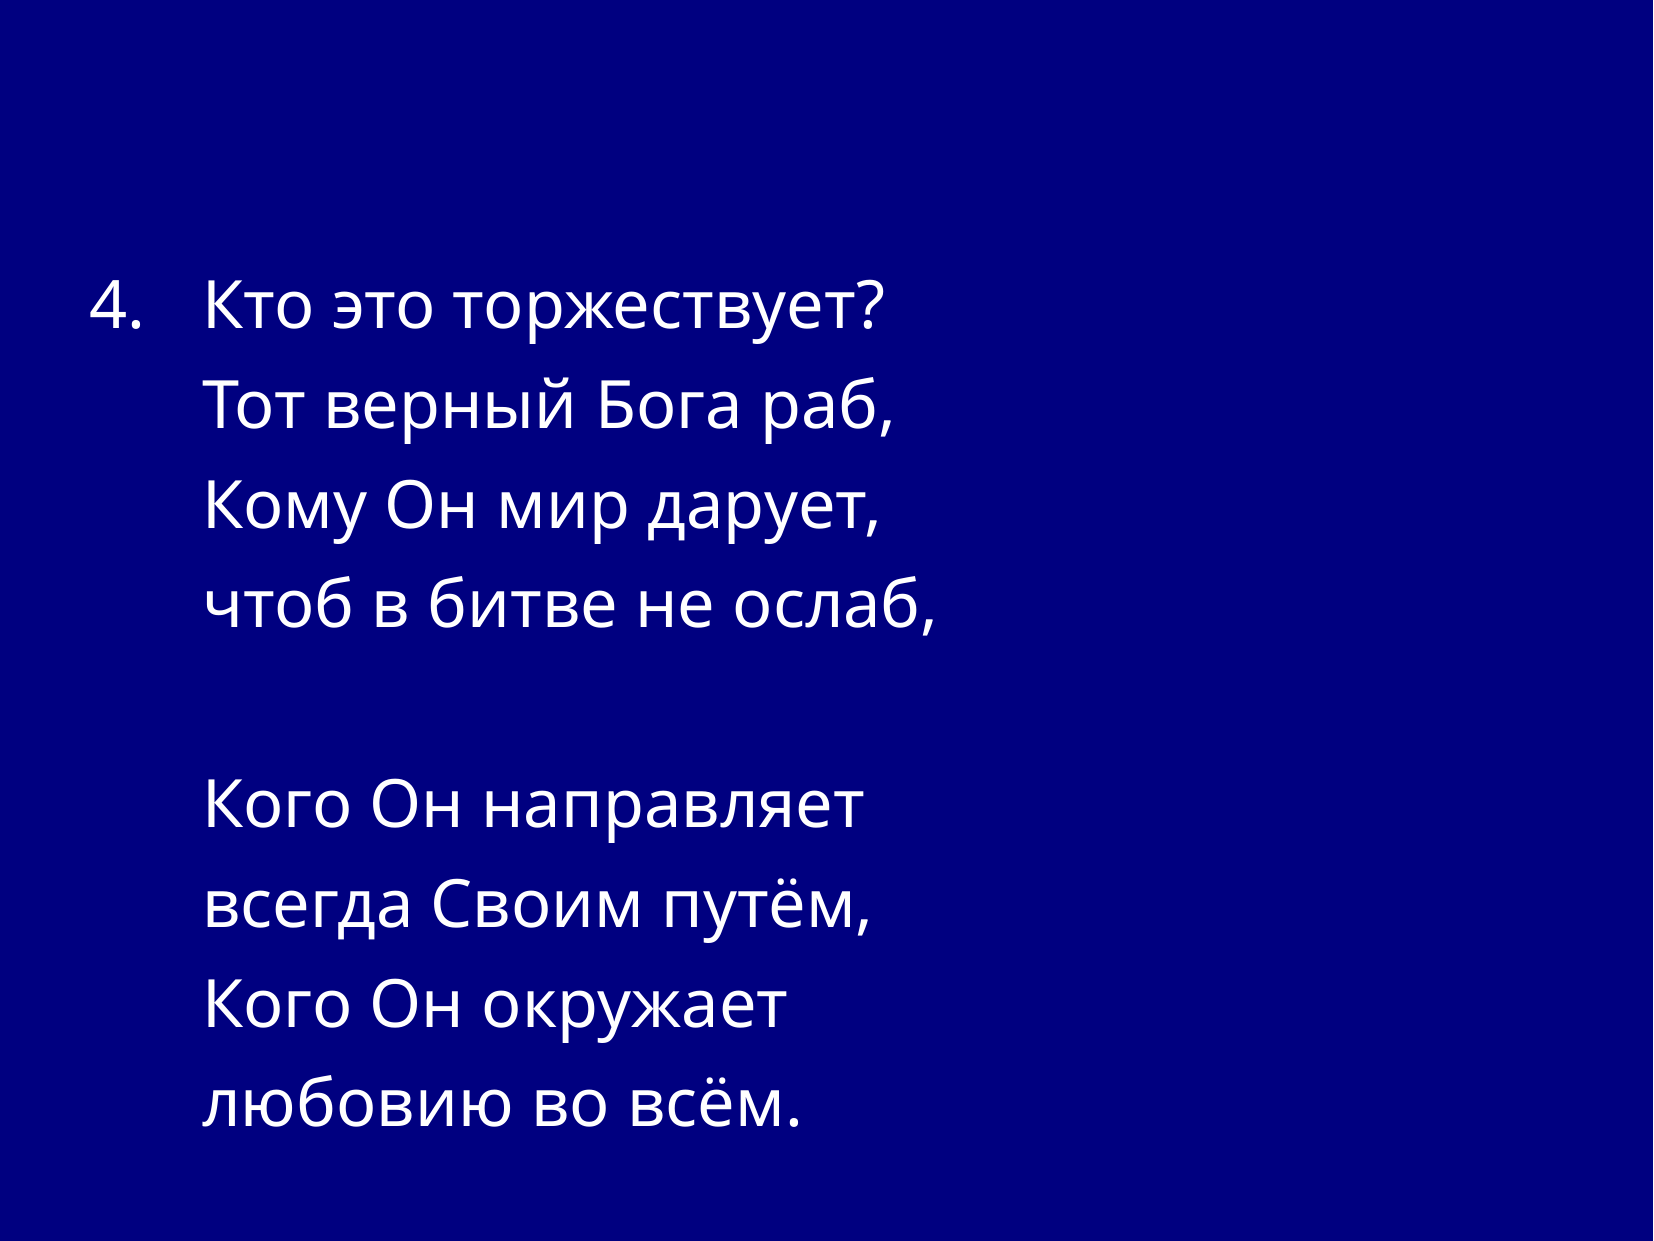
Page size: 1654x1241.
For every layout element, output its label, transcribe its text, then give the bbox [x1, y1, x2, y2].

text_box 4. Кто это торжествует? Тот верный Бога раб, Кому Он мир дарует, чтоб в битве не ослаб, Кого Он направляет всегда Своим путём, Кого Он окружает любовию во всём. [75, 150, 1576, 1163]
